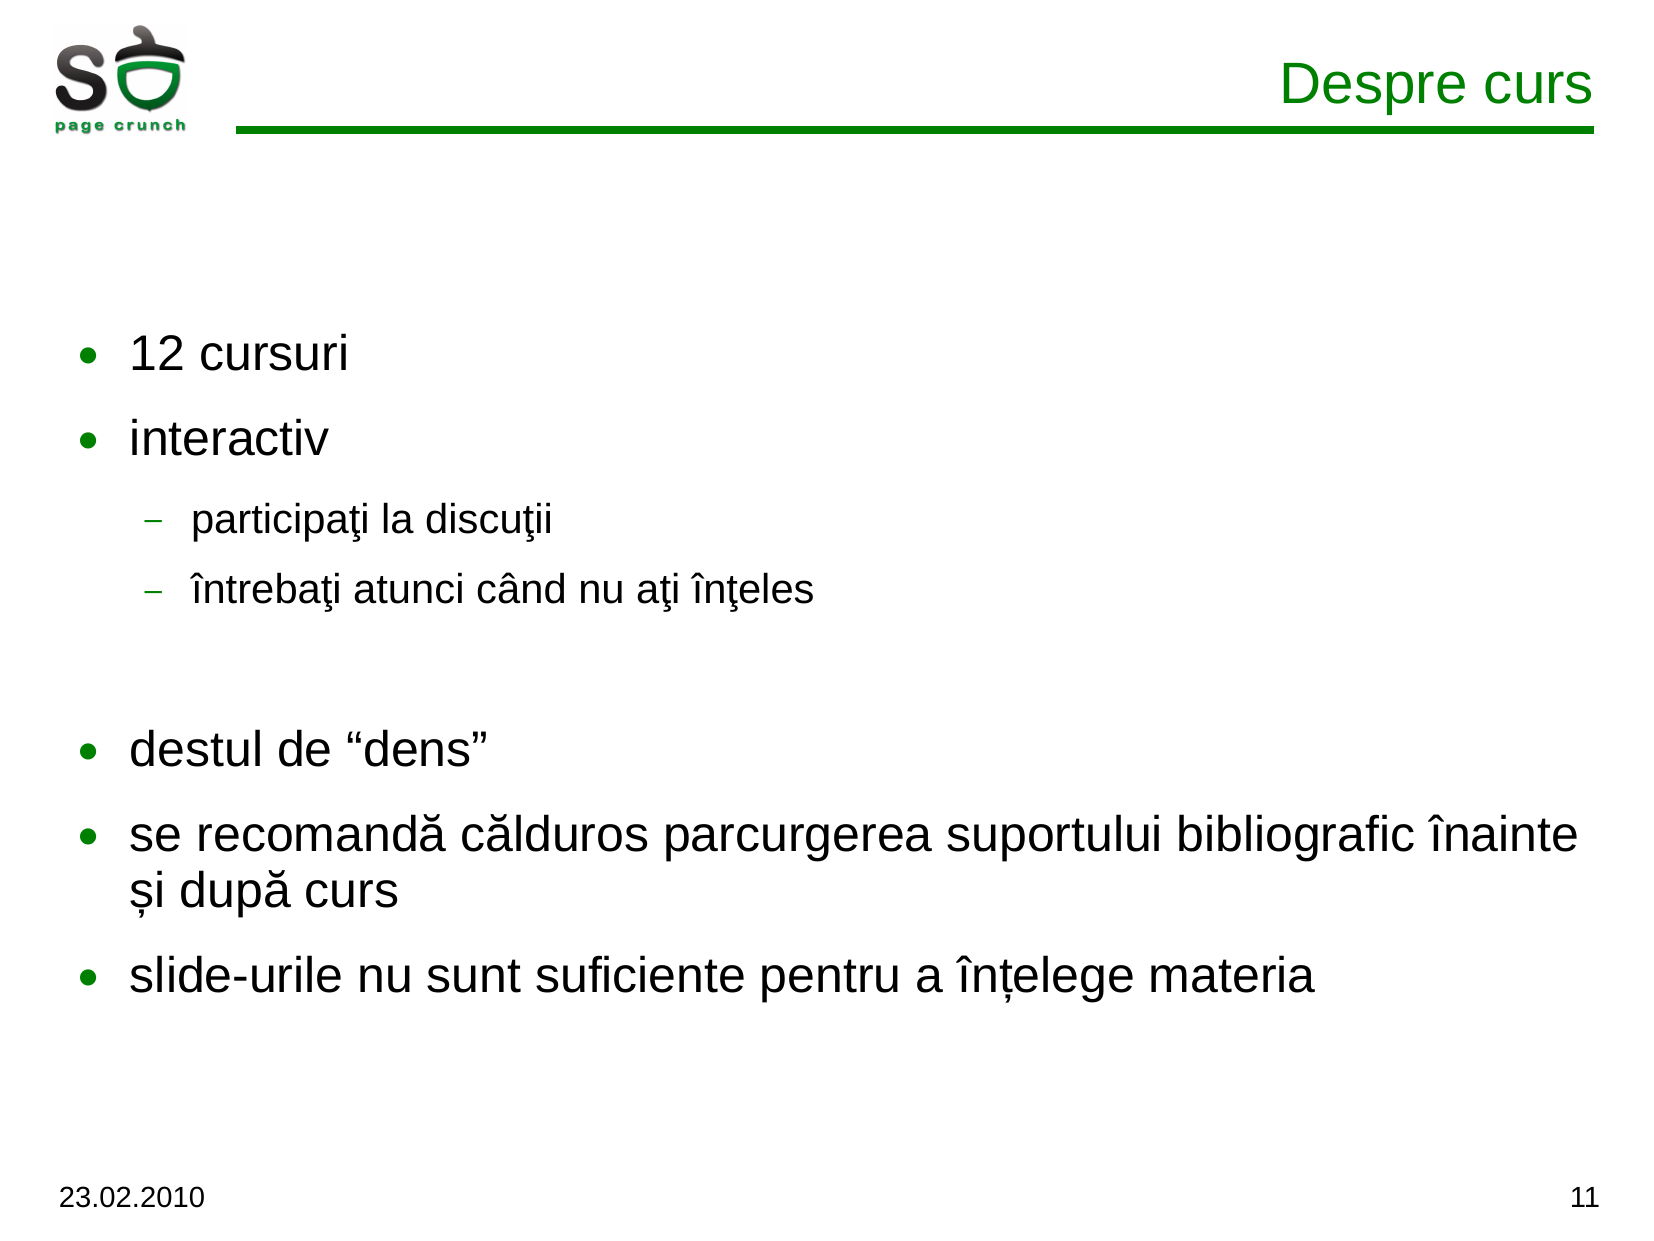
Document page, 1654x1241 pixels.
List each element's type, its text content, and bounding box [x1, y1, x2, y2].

picture [53, 23, 188, 136]
title Despre curs [236, 49, 1595, 119]
list 12 cursuri interactiv participaţi la discuţii întrebaţi atunci când nu aţi înţeles destul de “dens” se recomandă călduros parcurgerea suportului bibliografic înainte și după curs slide-urile nu sunt suficiente pentru a înțelege materia [59, 177, 1595, 1152]
